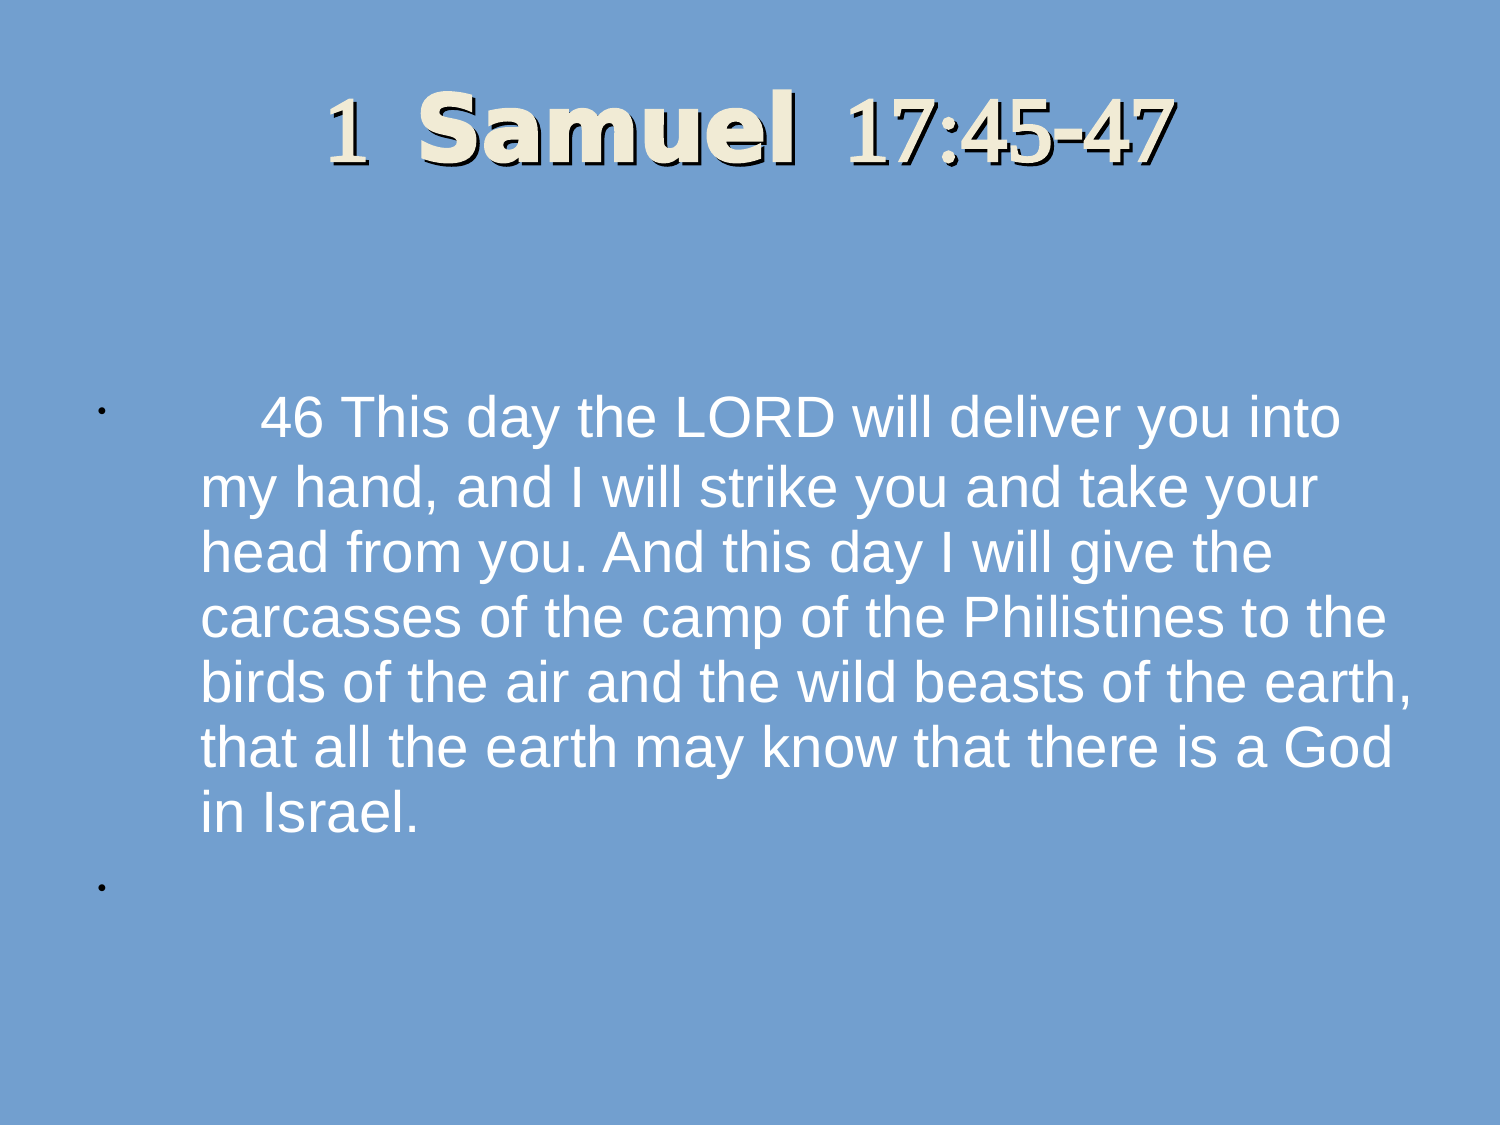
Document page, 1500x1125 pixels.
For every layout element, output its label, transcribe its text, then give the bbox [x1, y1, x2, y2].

title 1 Samuel 17:45-47 [75, 44, 1426, 233]
list 46 This day the LORD will deliver you into my hand, and I will strike you and take your head from you. And this day I will give the carcasses of the camp of the Philistines to the birds of the air and the wild beasts of the earth, that all the earth may know that there is a God in Israel. [75, 375, 1426, 1125]
